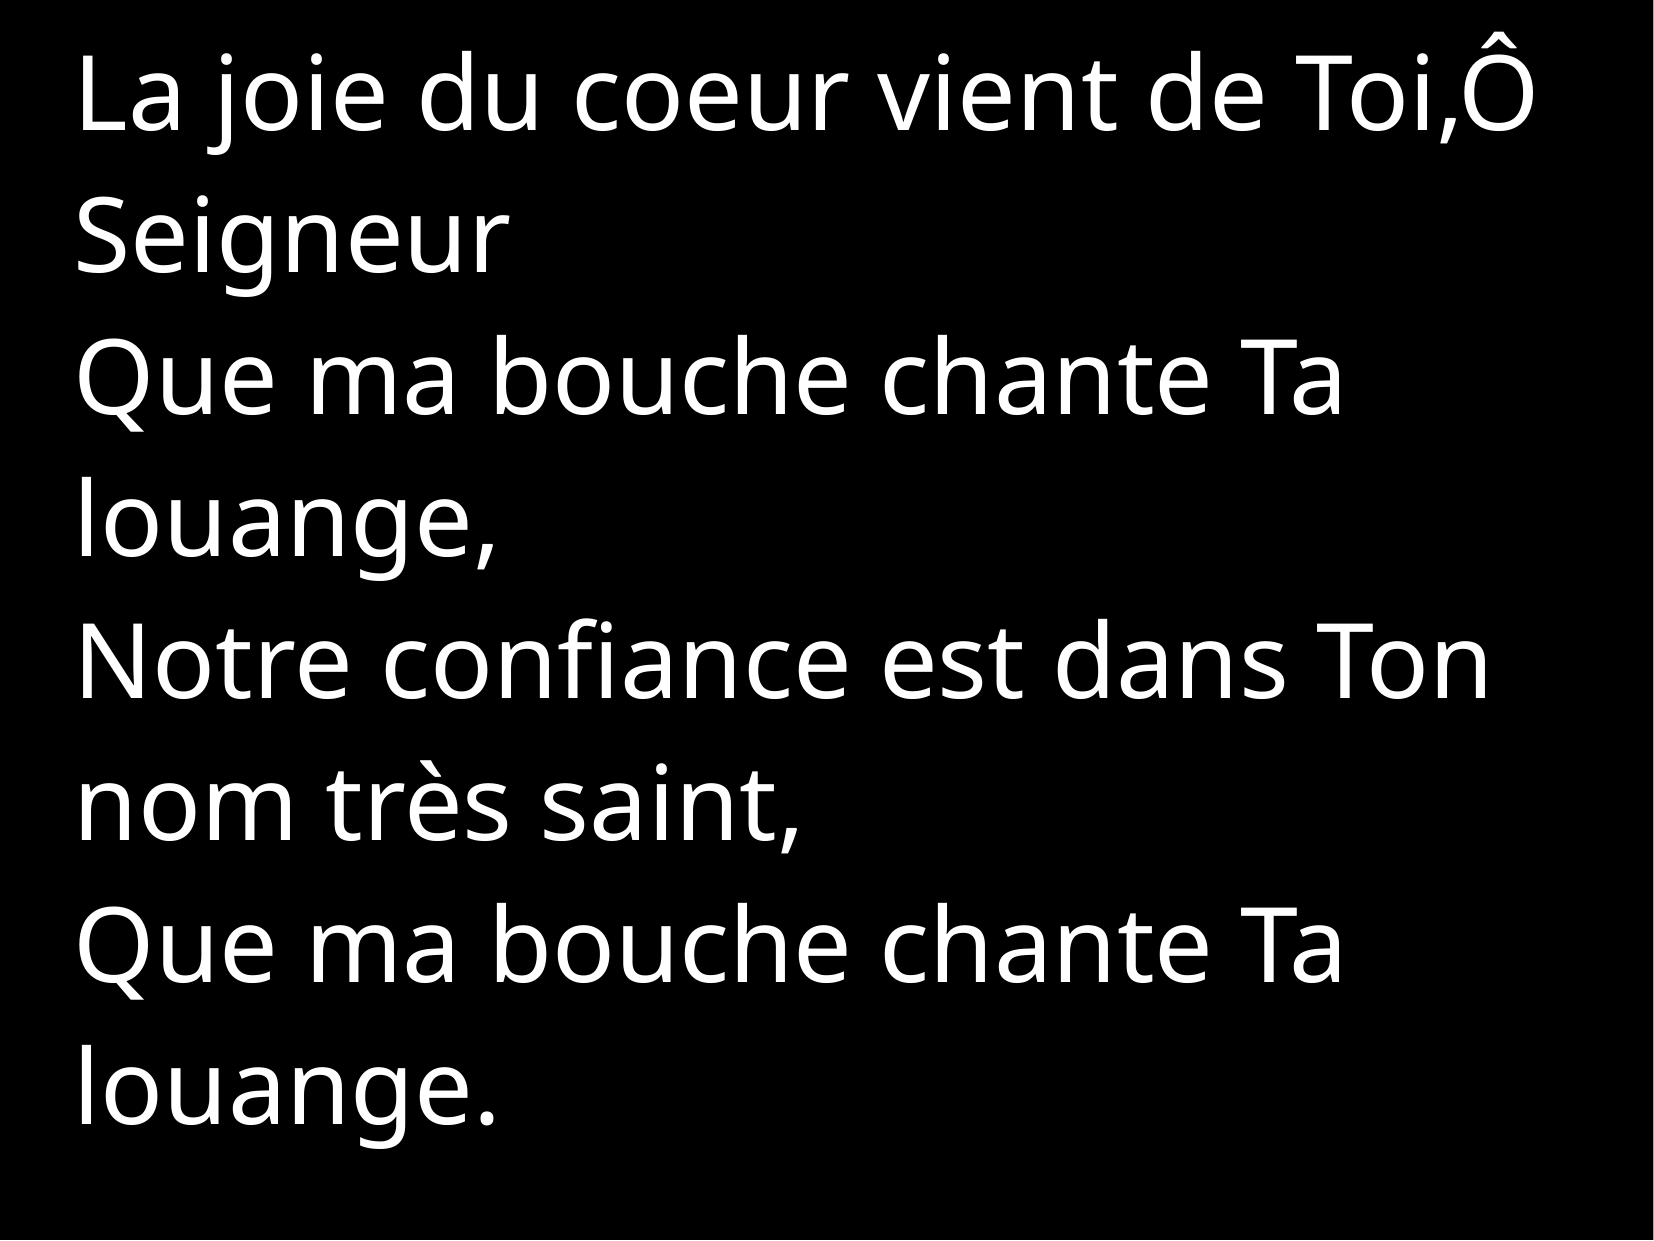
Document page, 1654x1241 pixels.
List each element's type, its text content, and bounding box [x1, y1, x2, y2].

text_box La joie du coeur vient de Toi,Ô Seigneur Que ma bouche chante Ta louange, Notre confiance est dans Ton nom très saint, Que ma bouche chante Ta louange. [59, 11, 1654, 1241]
